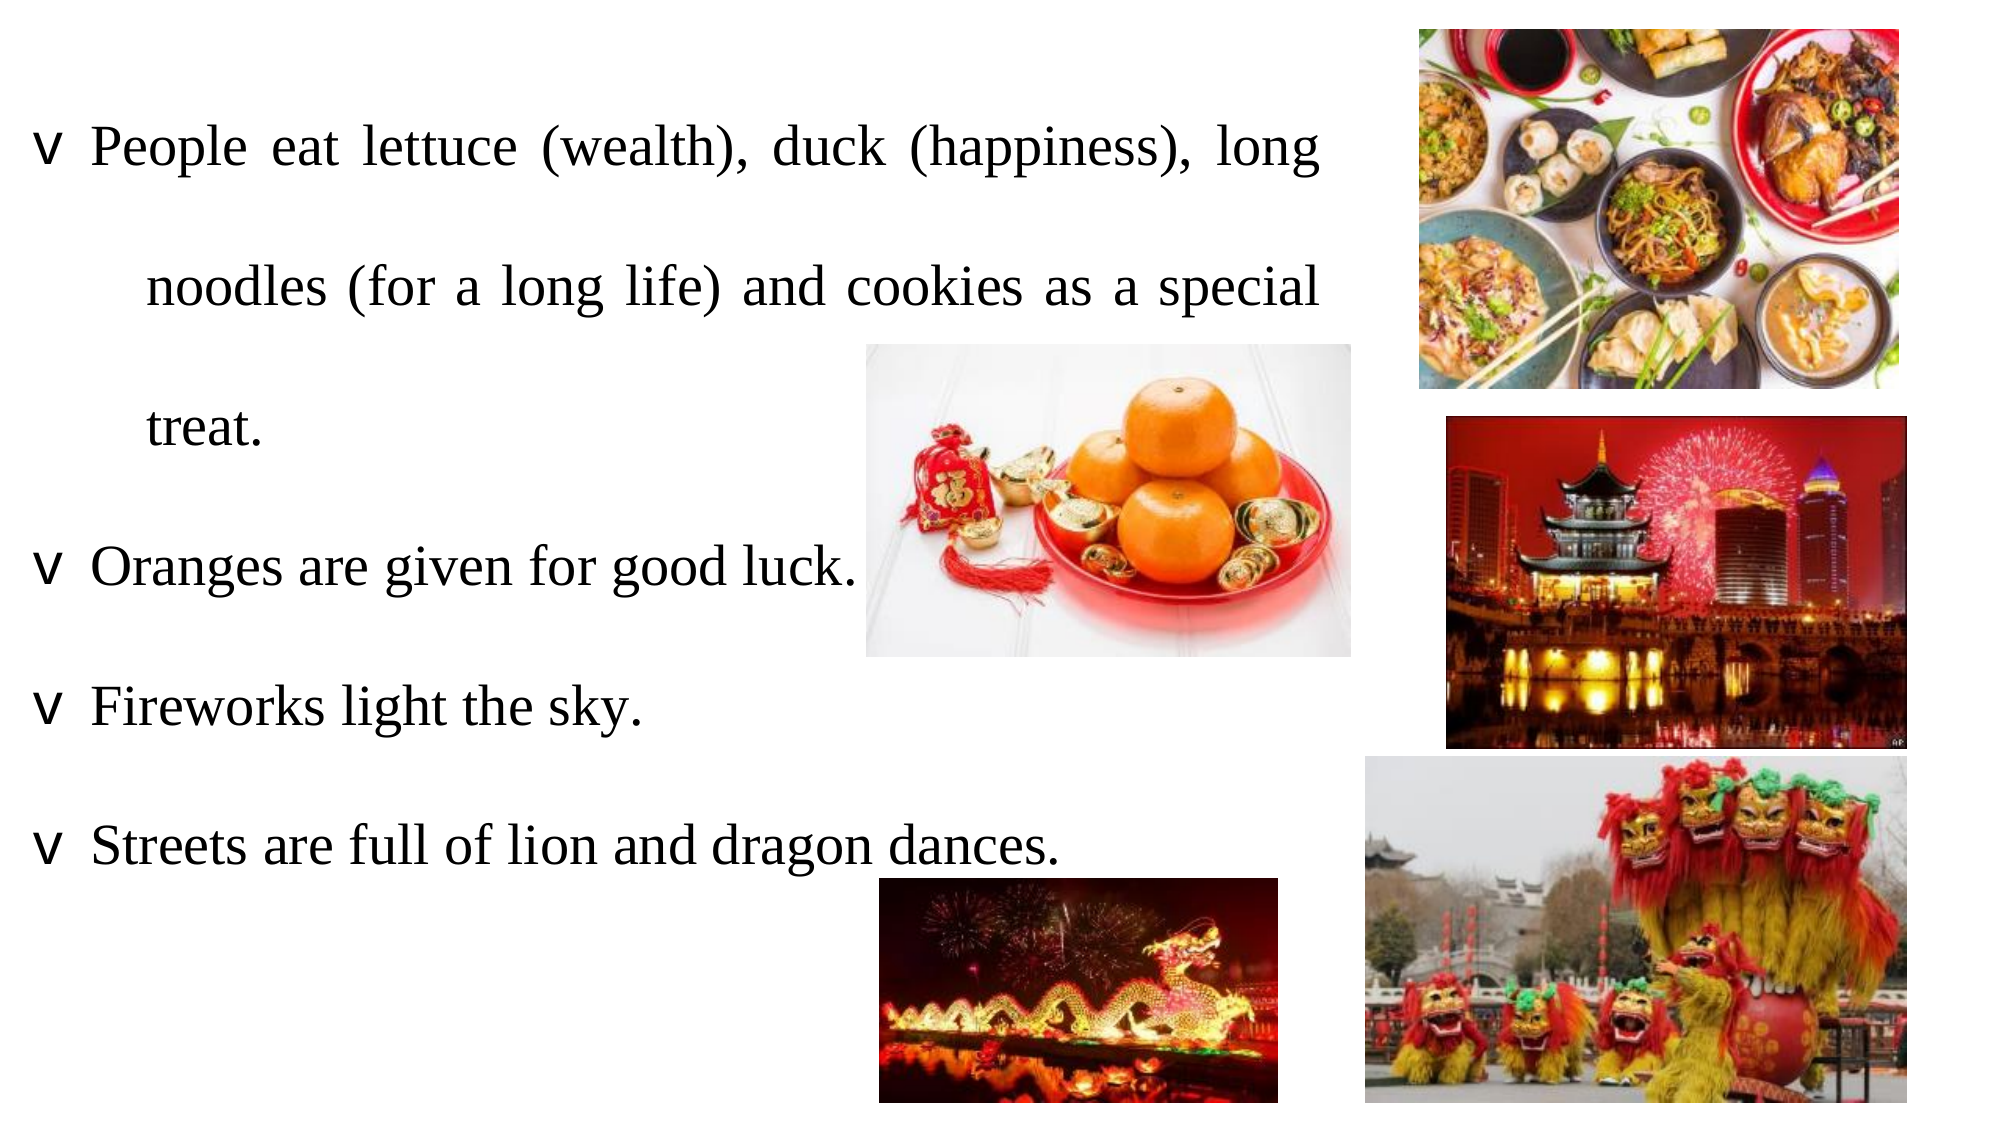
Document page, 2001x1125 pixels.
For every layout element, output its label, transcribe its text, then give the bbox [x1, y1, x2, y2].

picture [879, 878, 1278, 1104]
text_box People eat lettuce (wealth), duck (happiness), long noodles (for a long life) and cookies as a special treat. Oranges are given for good luck. Fireworks light the sky. Streets are full of lion and dragon dances. [18, 29, 1337, 1004]
picture [866, 344, 1351, 657]
picture [1419, 29, 1899, 389]
picture [1365, 756, 1907, 1104]
picture [1446, 416, 1907, 749]
